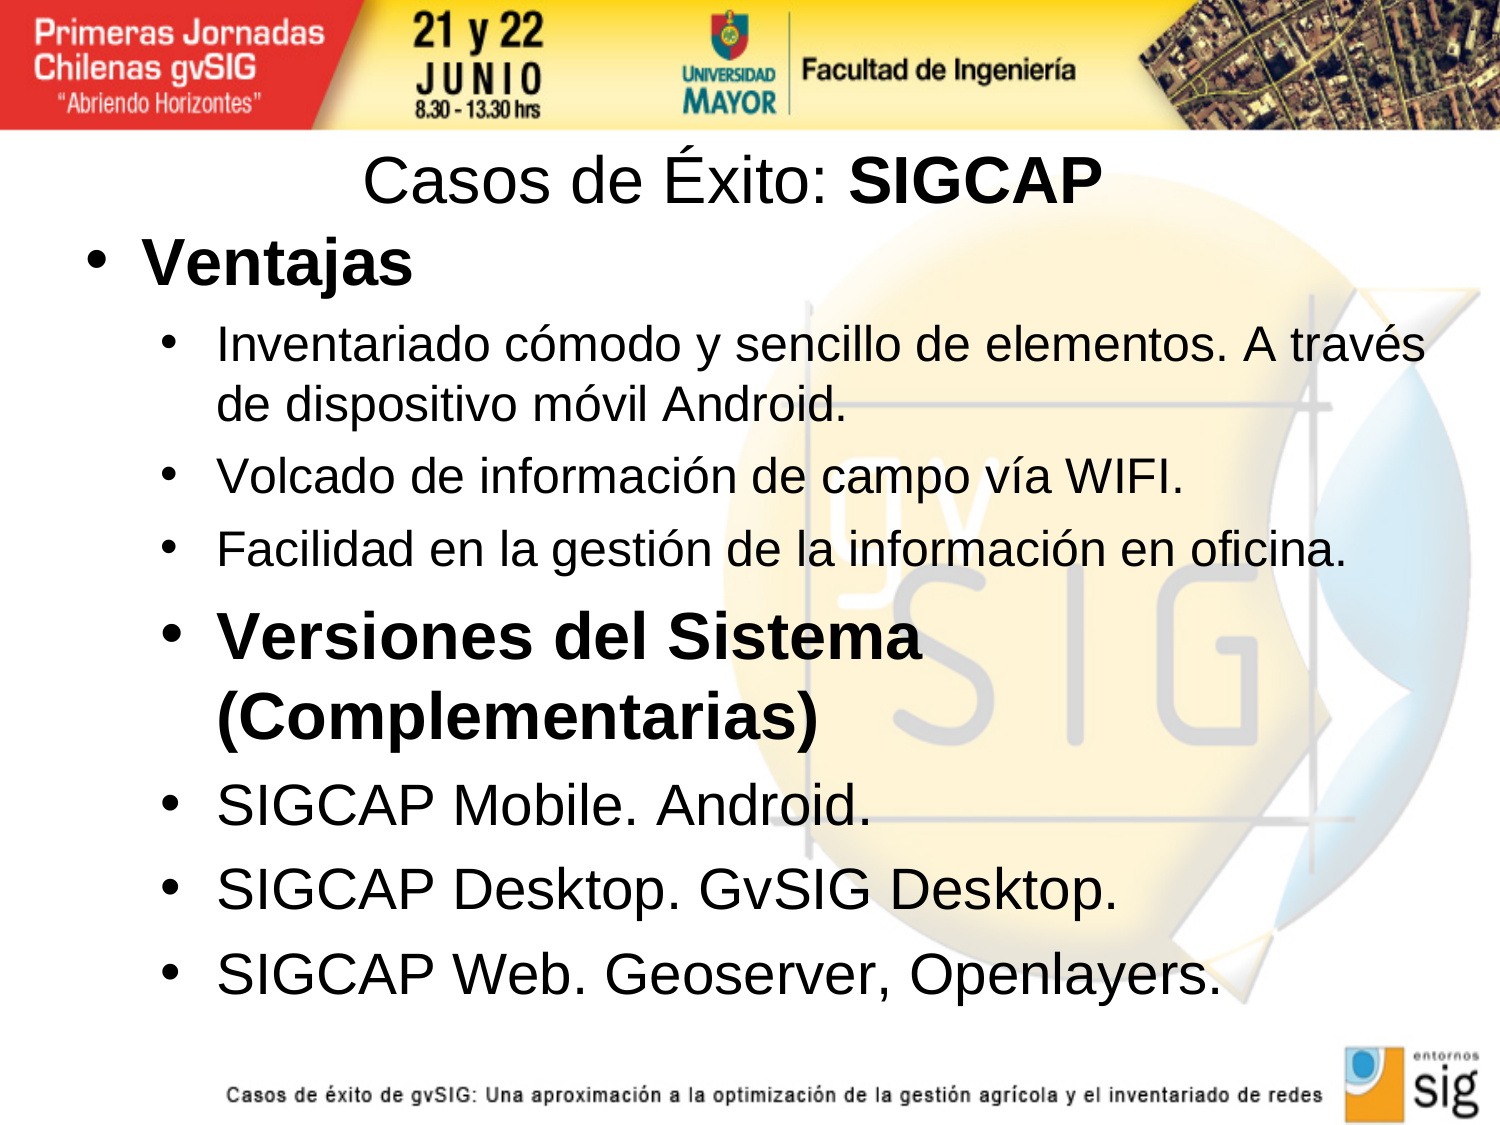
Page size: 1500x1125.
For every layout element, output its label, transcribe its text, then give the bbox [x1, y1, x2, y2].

text_box Ventajas Inventariado cómodo y sencillo de elementos. A través de dispositivo móvil Android. Volcado de información de campo vía WIFI. Facilidad en la gestión de la información en oficina. Versiones del Sistema (Complementarias) SIGCAP Mobile. Android. SIGCAP Desktop. GvSIG Desktop. SIGCAP Web. Geoserver, Openlayers. [70, 210, 1500, 1099]
title Casos de Éxito: SIGCAP [58, 93, 1409, 261]
picture [0, 0, 1500, 1125]
